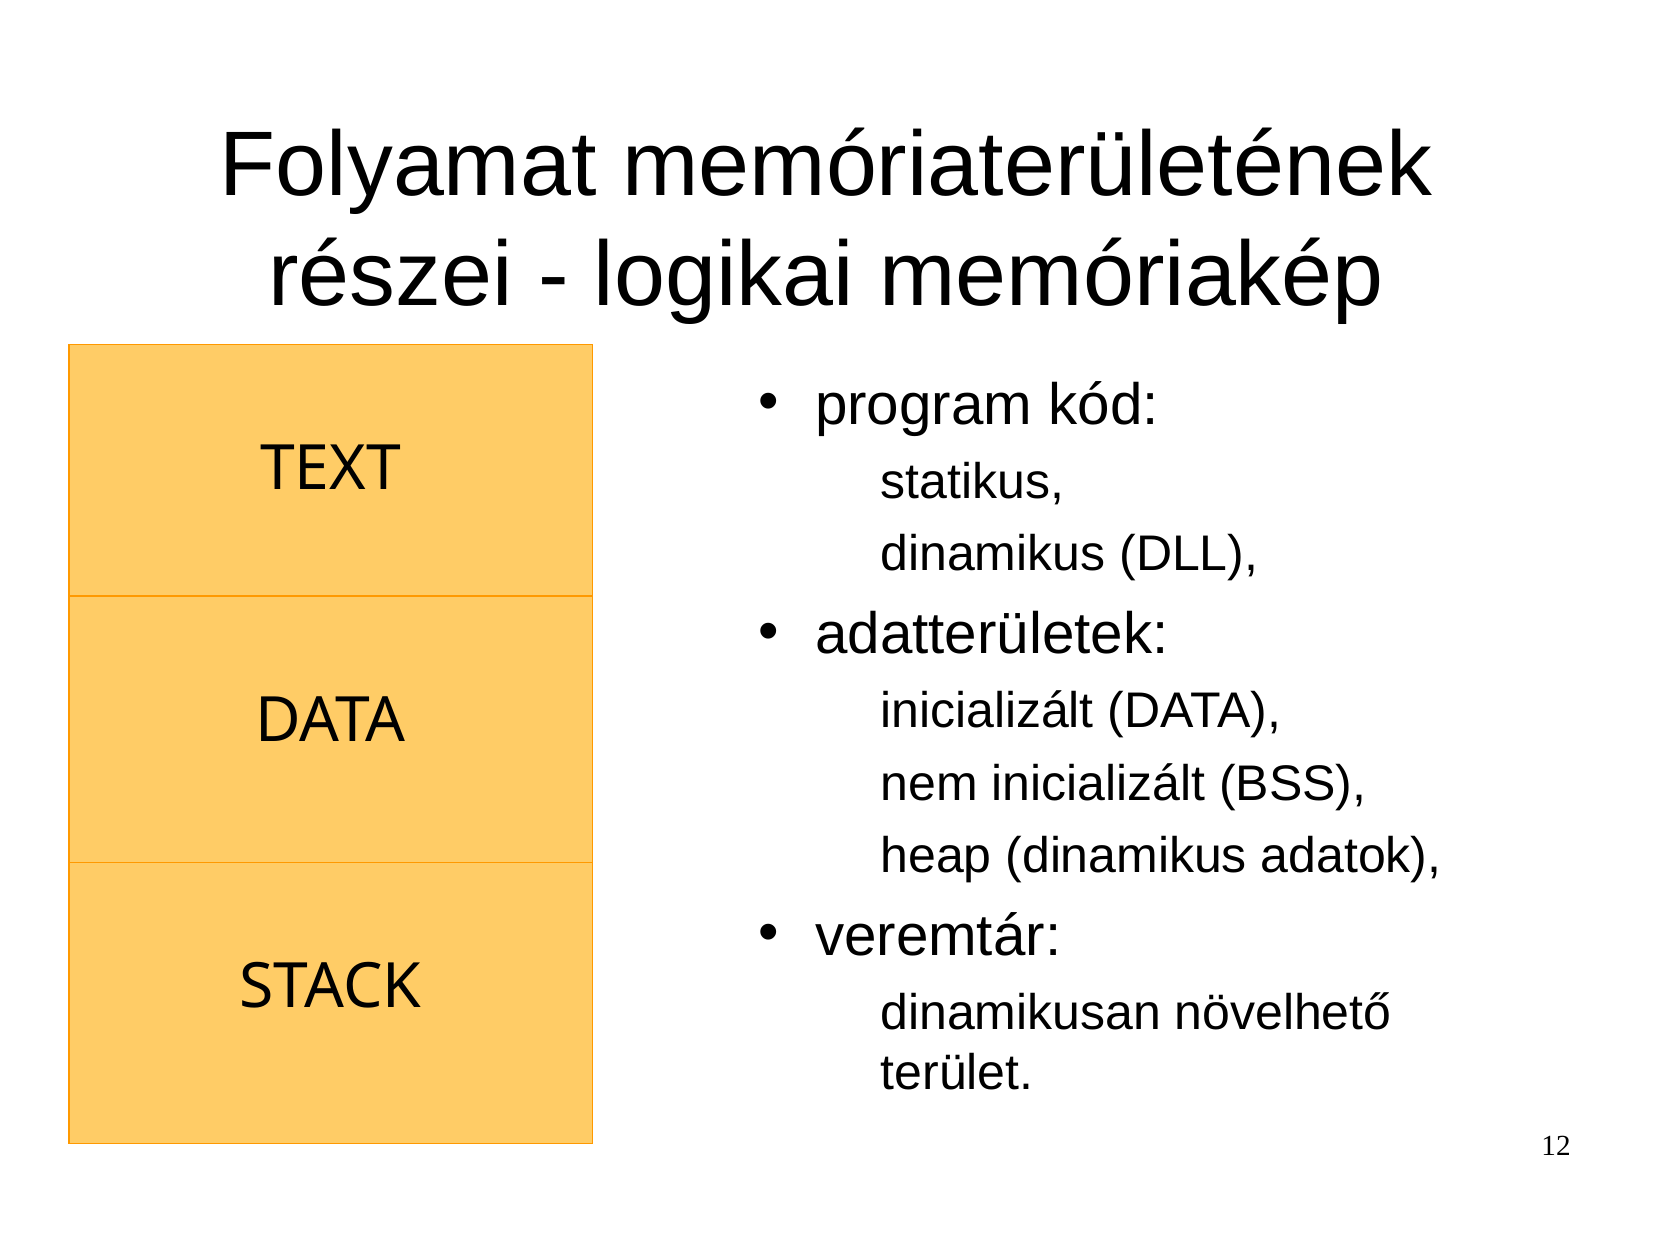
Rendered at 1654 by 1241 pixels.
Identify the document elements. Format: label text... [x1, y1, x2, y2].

text_box DATA [68, 596, 593, 862]
text_box STACK [68, 862, 593, 1144]
list program kód: statikus, dinamikus (DLL), adatterületek: inicializált (DATA), nem inicializált (BSS), heap (dinamikus adatok), veremtár: dinamikusan növelhető terület. [743, 358, 1569, 1158]
text_box TEXT [68, 344, 593, 596]
title Folyamat memóriaterületének részei - logikai memóriakép [124, 110, 1530, 317]
